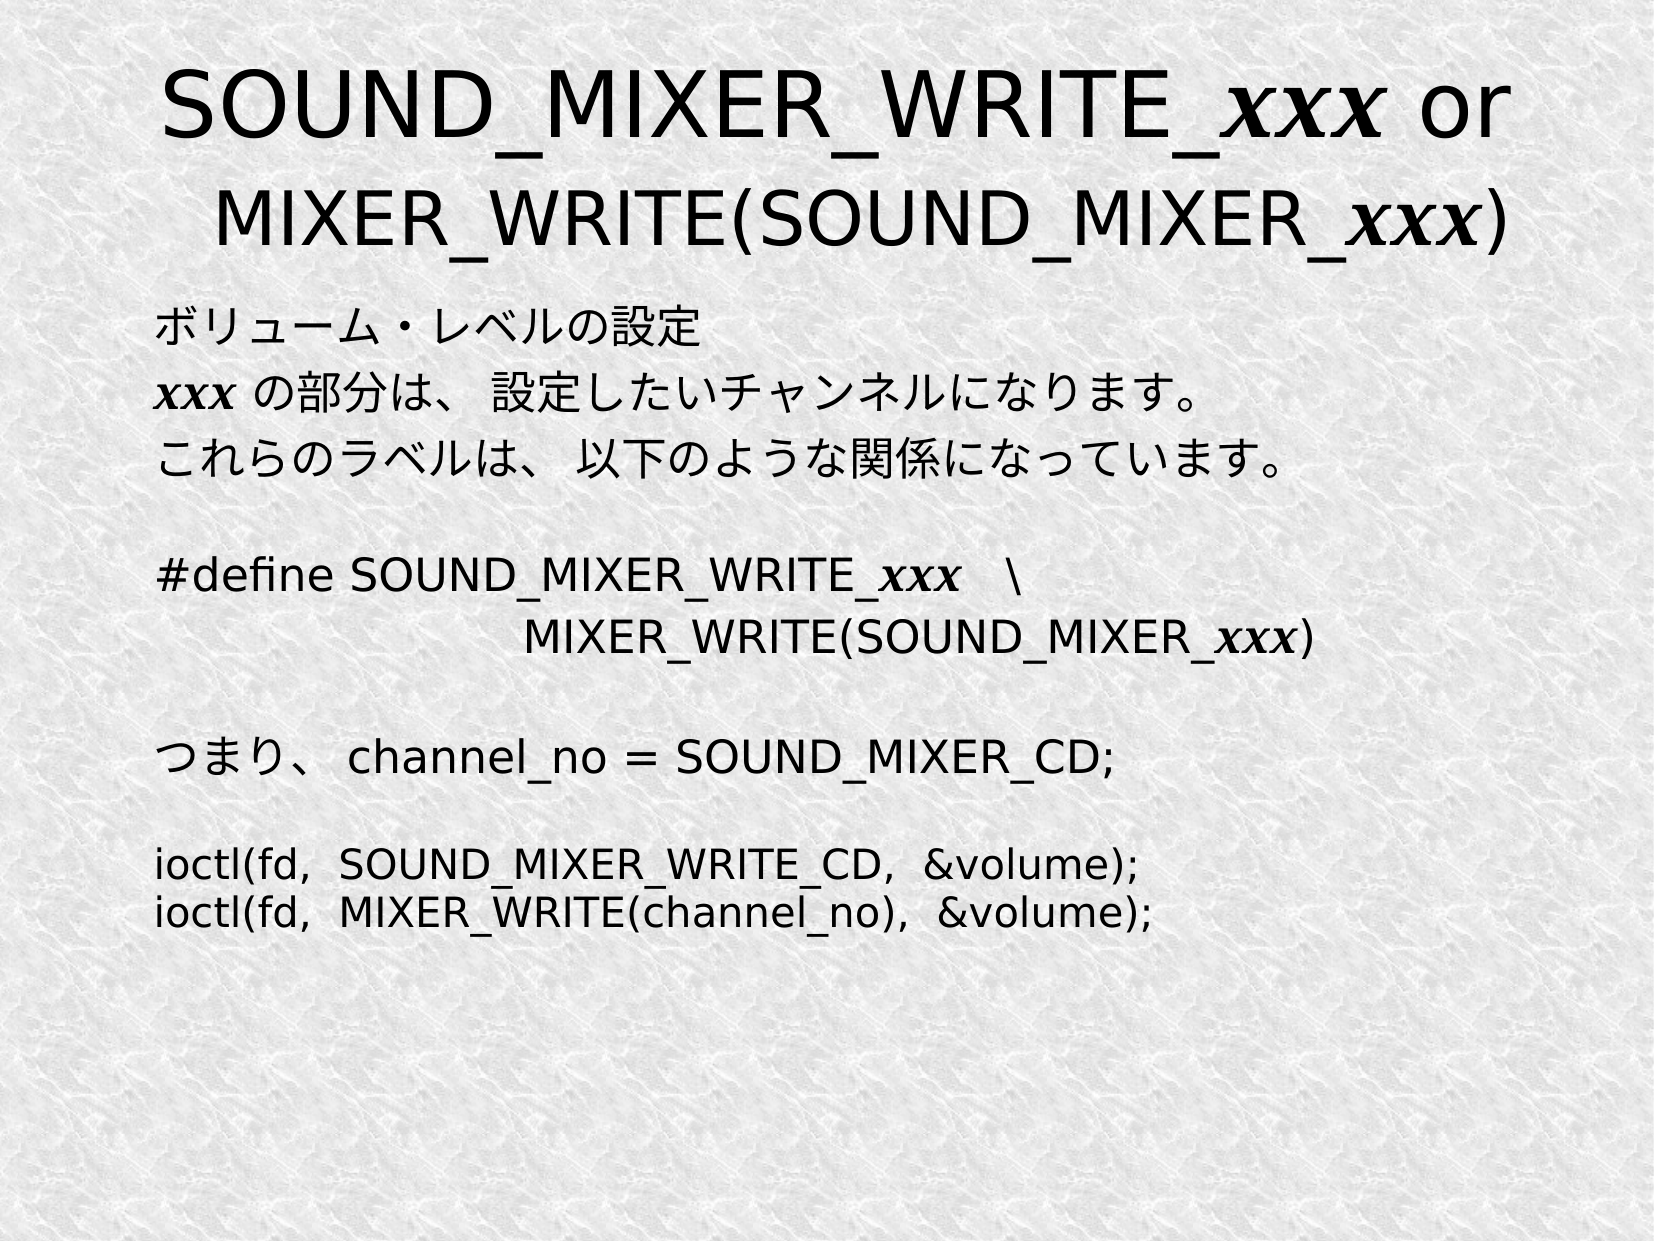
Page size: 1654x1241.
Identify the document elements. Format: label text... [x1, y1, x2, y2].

picture [0, 0, 1654, 1241]
list ボリューム・レベルの設定 xxx の部分は、 設定したいチャンネルになります。 これらのラベルは、 以下のような関係になっています。 #define SOUND_MIXER_WRITE_xxx \ MIXER_WRITE(SOUND_MIXER_xxx) つまり、 channel_no = SOUND_MIXER_CD; ioctl(fd, SOUND_MIXER_WRITE_CD, &volume); ioctl(fd, MIXER_WRITE(channel_no), &volume); [82, 290, 1571, 1109]
title SOUND_MIXER_WRITE_xxx or MIXER_WRITE(SOUND_MIXER_xxx) [23, 49, 1630, 257]
